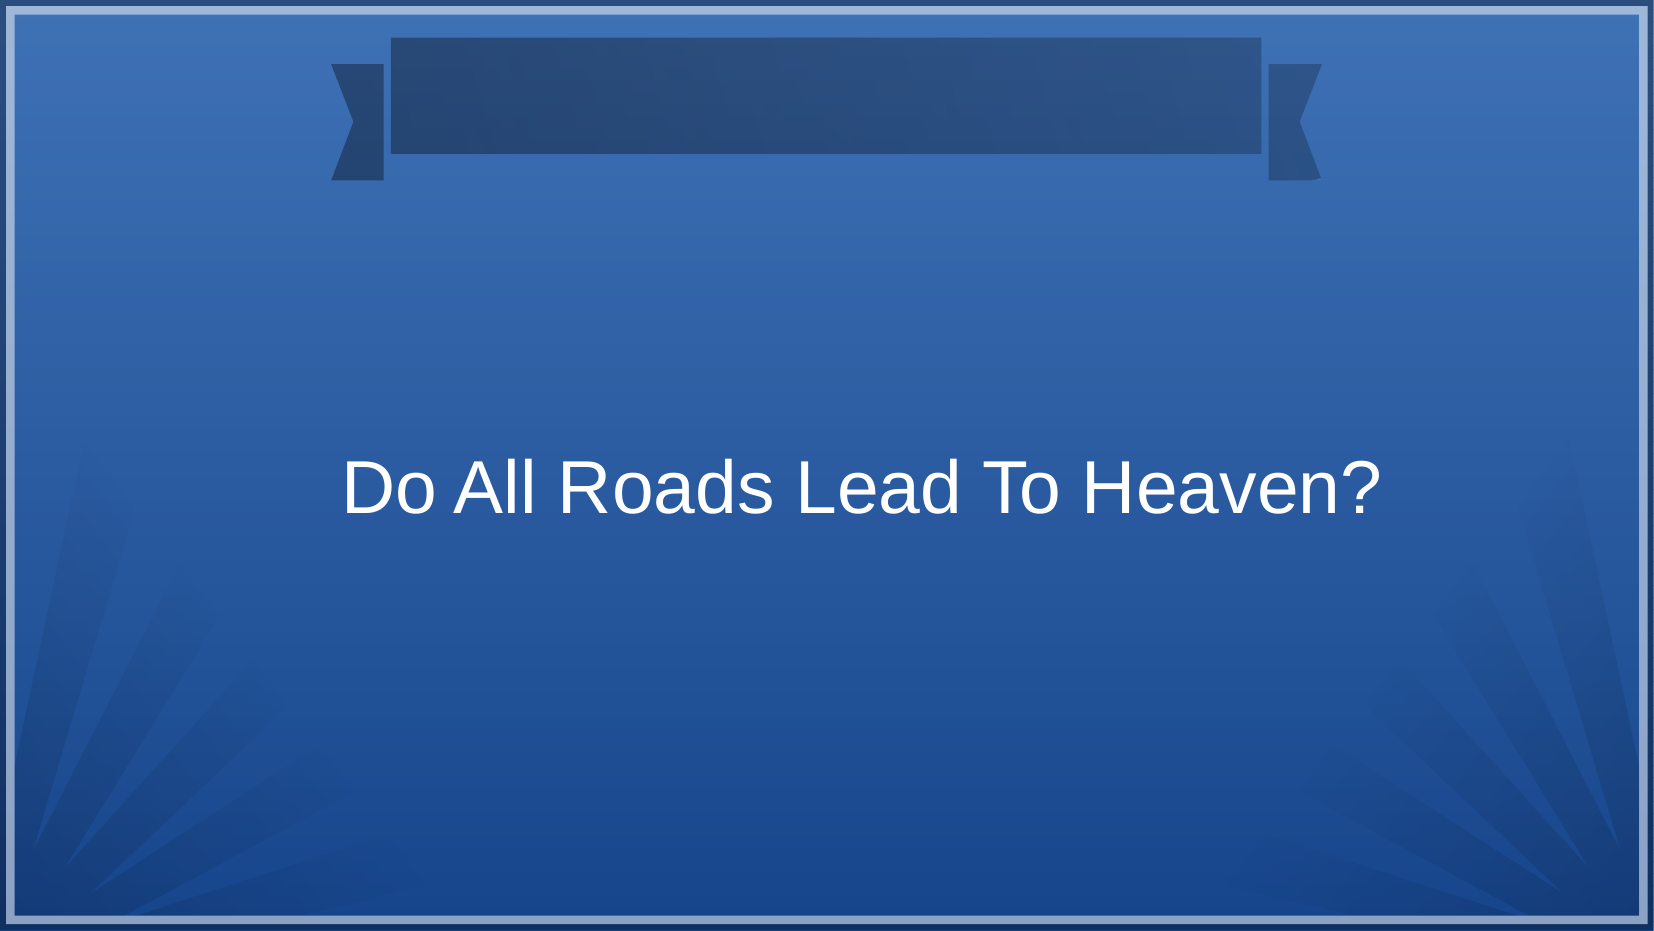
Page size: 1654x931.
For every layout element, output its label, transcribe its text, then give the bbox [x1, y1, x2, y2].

list Do All Roads Lead To Heaven? [82, 217, 1571, 758]
